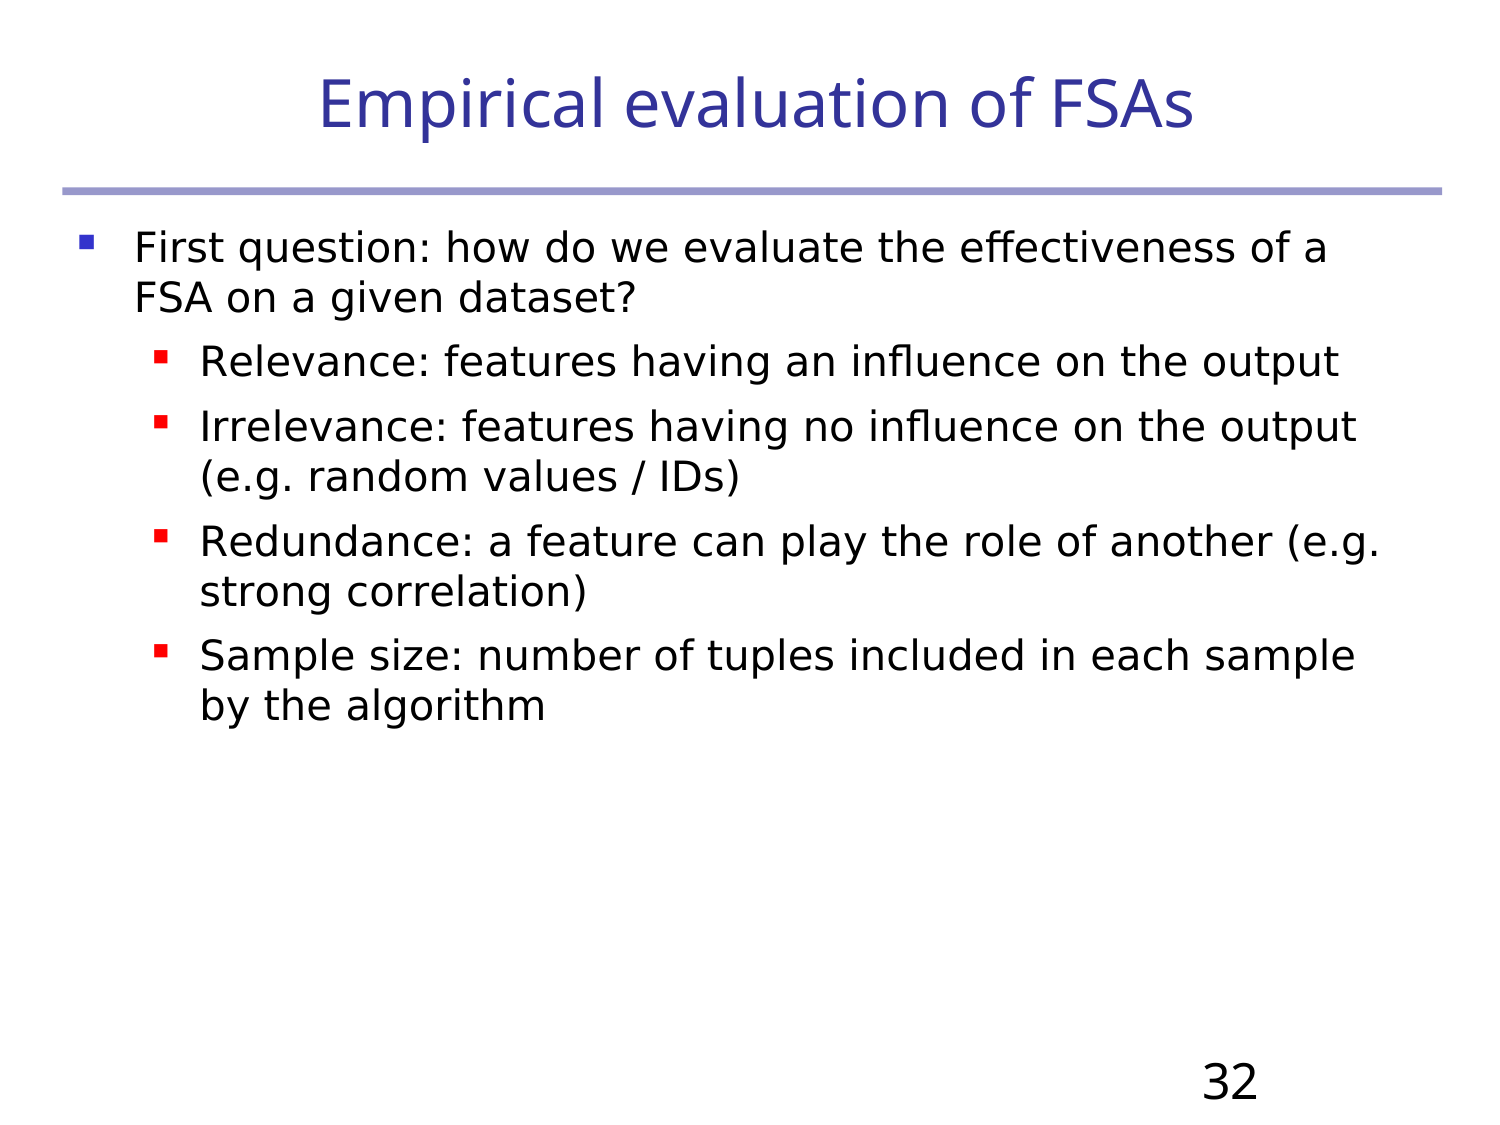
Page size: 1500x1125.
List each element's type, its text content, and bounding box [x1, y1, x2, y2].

text_box <number> [1187, 1050, 1500, 1125]
title Empirical evaluation of FSAs [60, 32, 1456, 170]
list First question: how do we evaluate the effectiveness of a FSA on a given dataset? Relevance: features having an influence on the output Irrelevance: features having no influence on the output (e.g. random values / IDs) Redundance: a feature can play the role of another (e.g. strong correlation) Sample size: number of tuples included in each sample by the algorithm [62, 148, 1426, 999]
